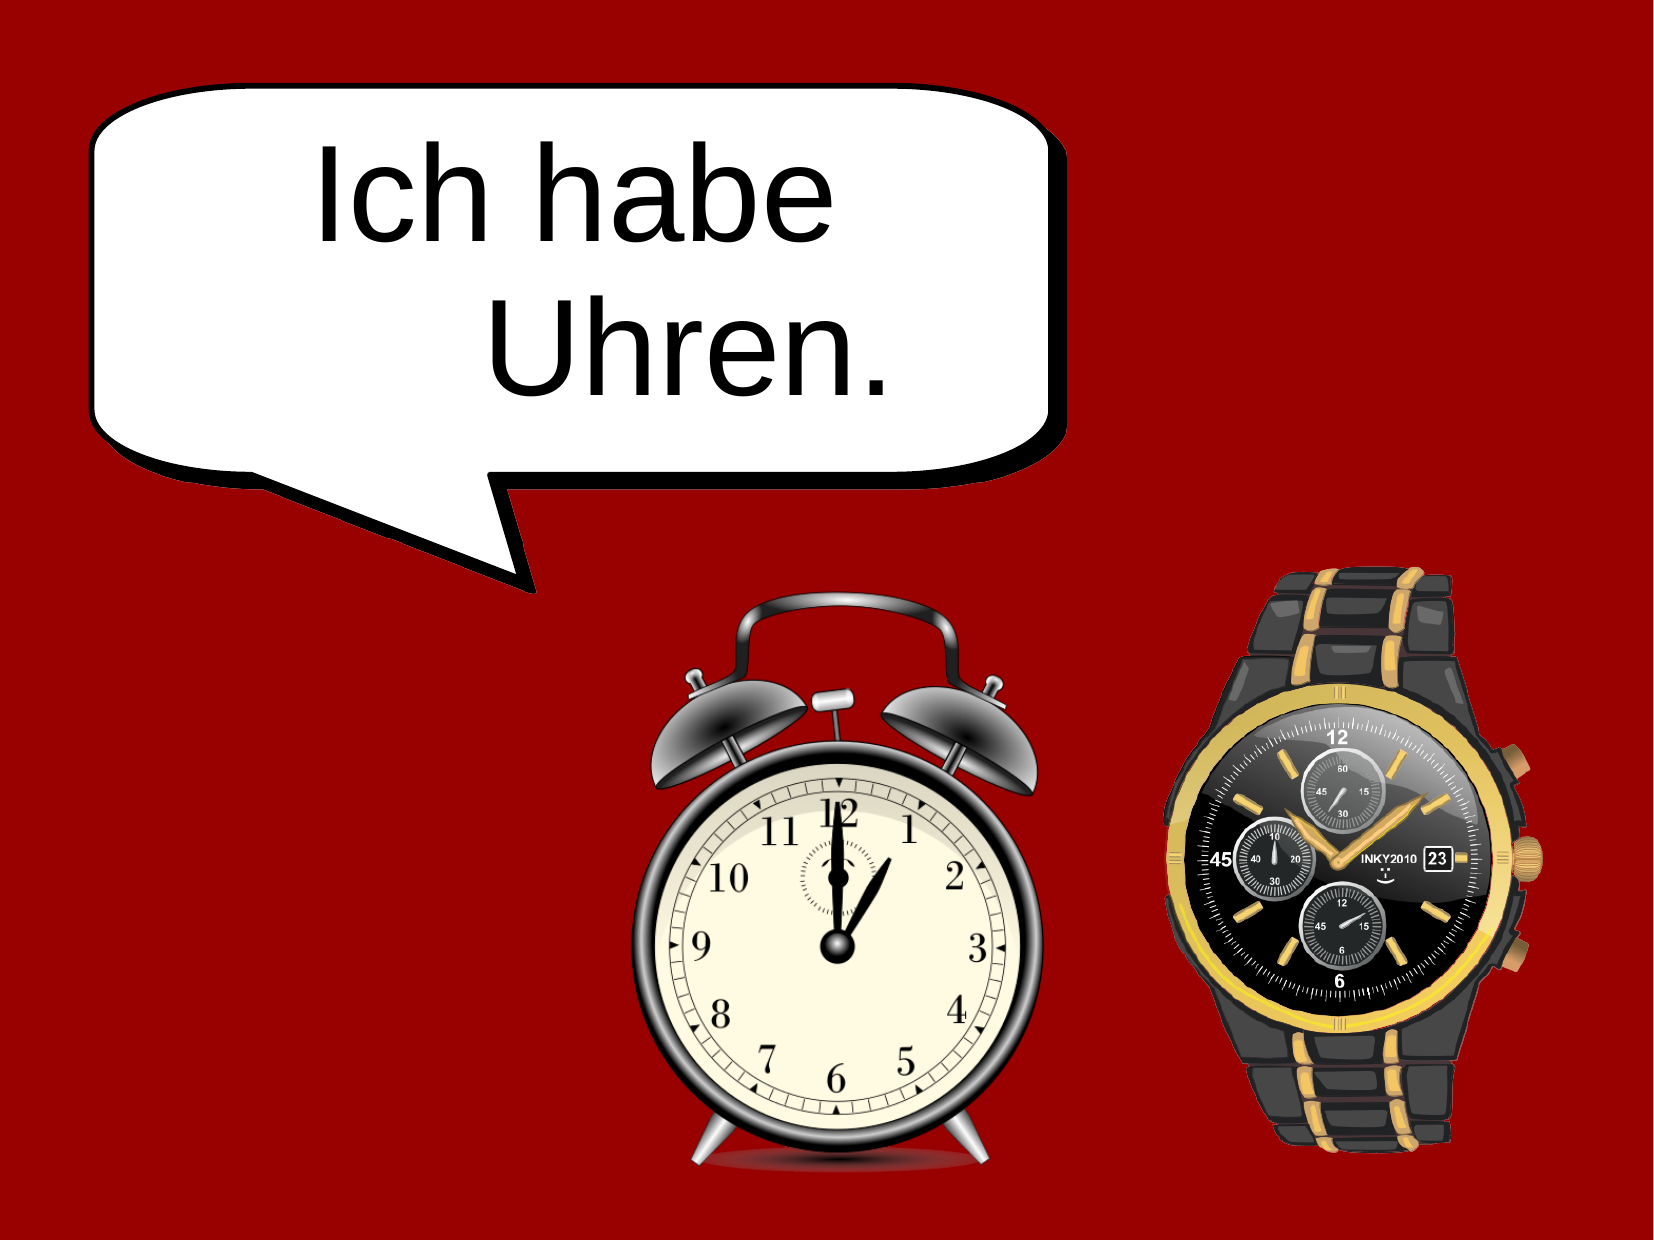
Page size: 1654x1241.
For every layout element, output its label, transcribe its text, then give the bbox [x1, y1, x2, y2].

text_box [91, 112, 1026, 580]
text_box Ich habe Uhren. [121, 109, 1028, 445]
text_box [128, 85, 1015, 109]
picture [1104, 555, 1654, 1170]
picture [614, 566, 1061, 1198]
text_box [1028, 116, 1052, 444]
